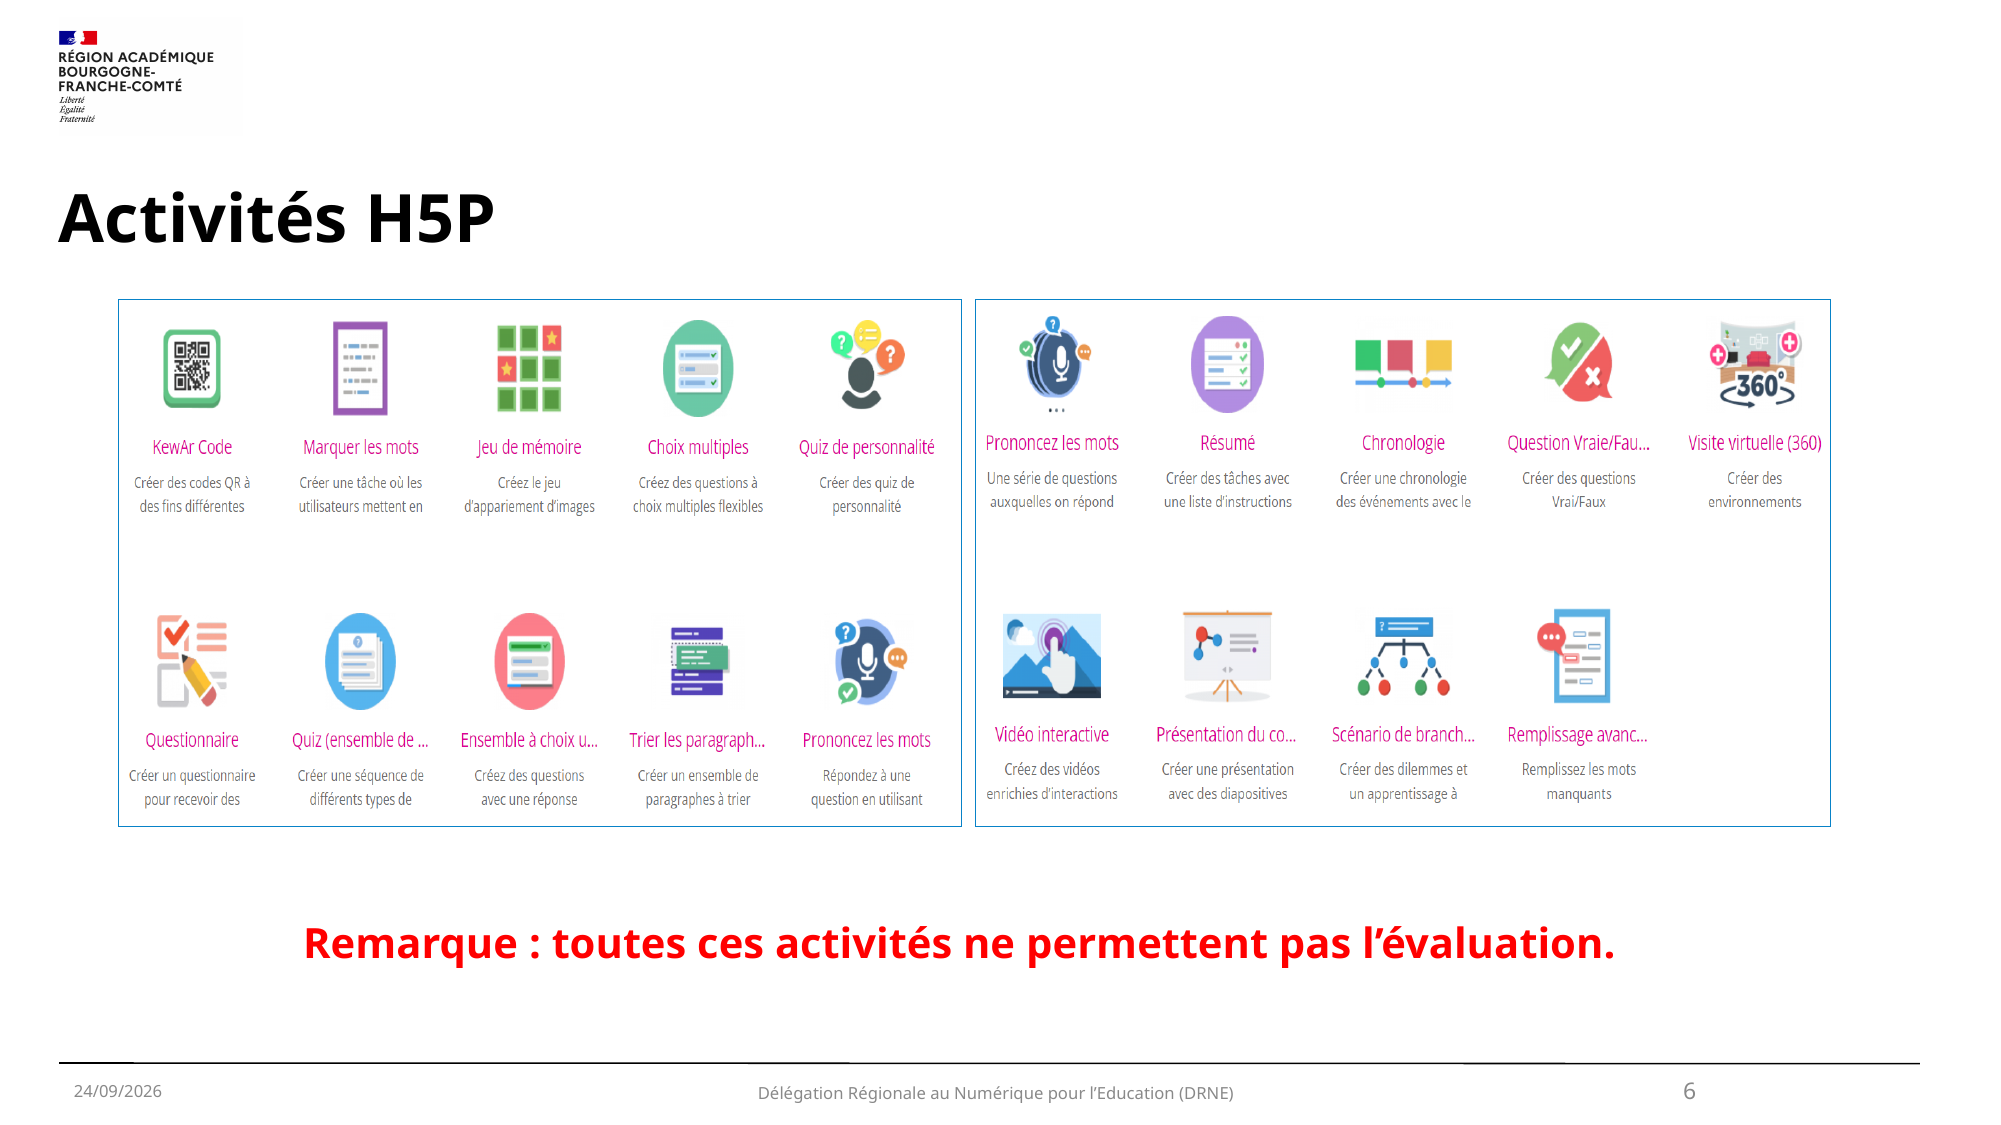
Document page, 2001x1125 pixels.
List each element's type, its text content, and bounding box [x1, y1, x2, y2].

text_box 6 [1683, 1062, 1919, 1122]
text_box 29/10/2024 [59, 1062, 295, 1122]
text_box Délégation Régionale au Numérique pour l’Education (DRNE) [546, 1063, 1432, 1122]
picture [118, 299, 962, 827]
title Activités H5P [59, 147, 1919, 295]
text_box Remarque : toutes ces activités ne permettent pas l’évaluation. [59, 902, 1860, 974]
picture [975, 299, 1831, 827]
